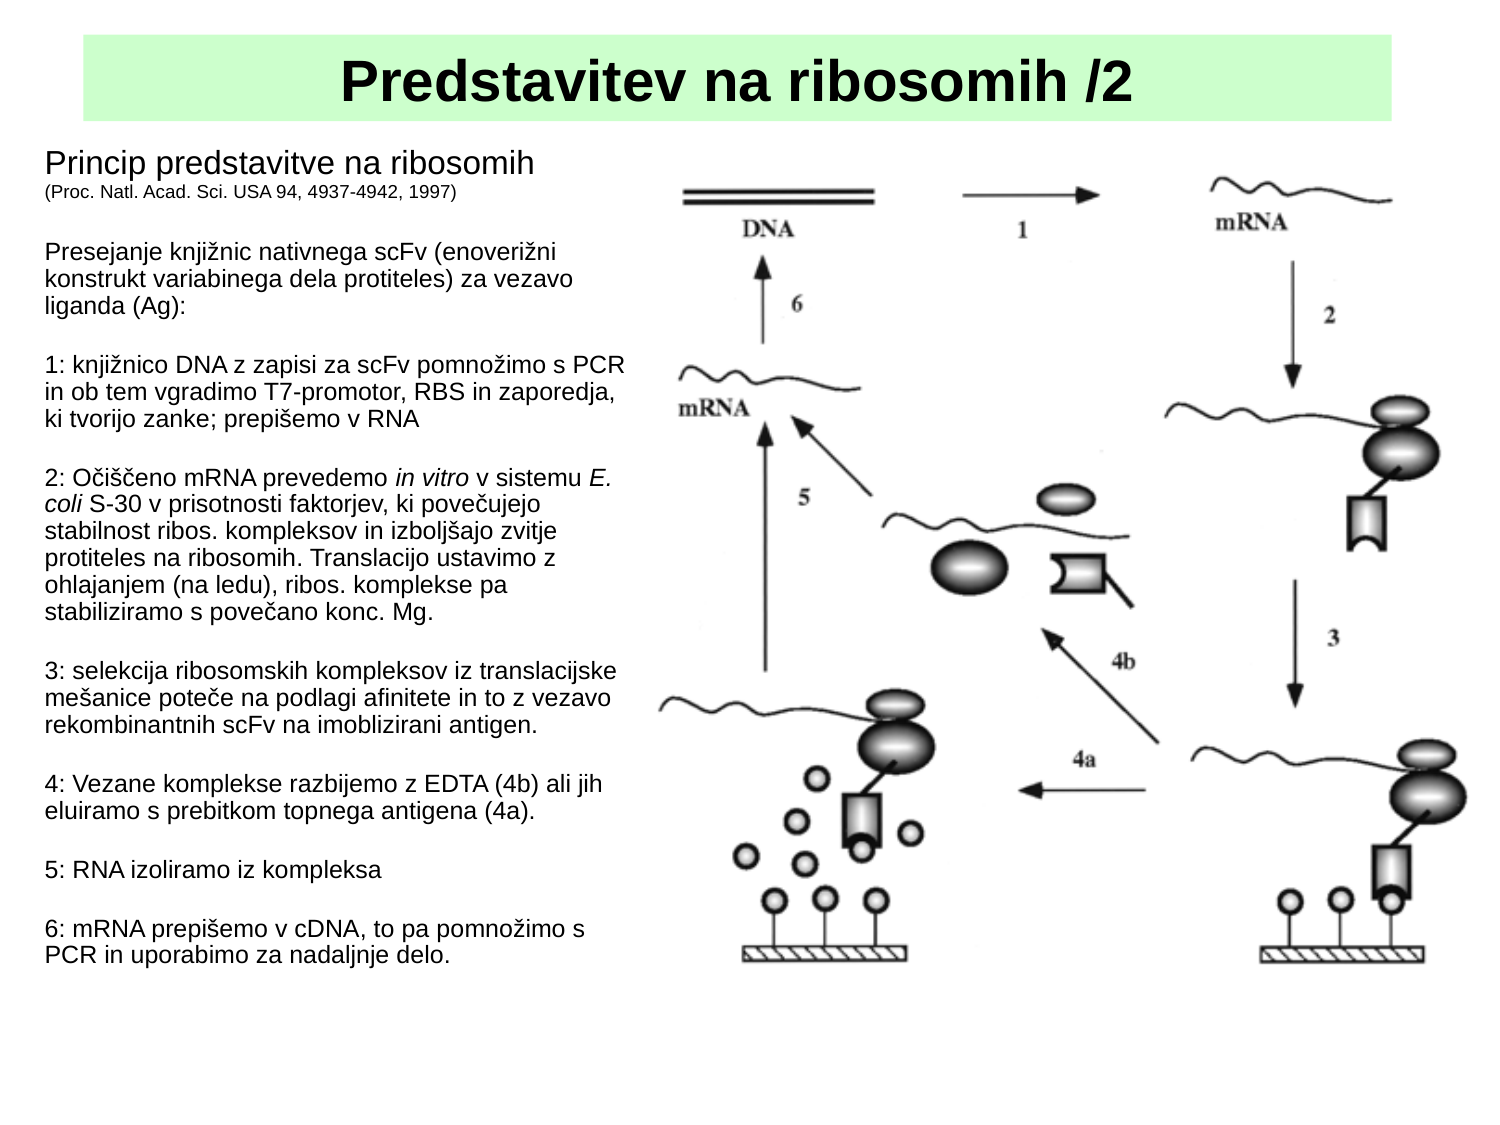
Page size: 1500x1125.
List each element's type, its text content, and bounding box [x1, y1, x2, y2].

picture [655, 172, 1471, 968]
title Predstavitev na ribosomih /2 [83, 34, 1392, 122]
list Princip predstavitve na ribosomih (Proc. Natl. Acad. Sci. USA 94, 4937-4942, 1997) Presejanje knjižnic nativnega scFv (enoverižni konstrukt variabinega dela protiteles) za vezavo liganda (Ag): 1: knjižnico DNA z zapisi za scFv pomnožimo s PCR in ob tem vgradimo T7-promotor, RBS in zaporedja, ki tvorijo zanke; prepišemo v RNA 2: Očiščeno mRNA prevedemo in vitro v sistemu E. coli S-30 v prisotnosti faktorjev, ki povečujejo stabilnost ribos. kompleksov in izboljšajo zvitje protiteles na ribosomih. Translacijo ustavimo z ohlajanjem (na ledu), ribos. komplekse pa stabiliziramo s povečano konc. Mg. 3: selekcija ribosomskih kompleksov iz translacijske mešanice poteče na podlagi afinitete in to z vezavo rekombinantnih scFv na imoblizirani antigen. 4: Vezane komplekse razbijemo z EDTA (4b) ali jih eluiramo s prebitkom topnega antigena (4a). 5: RNA izoliramo iz kompleksa 6: mRNA prepišemo v cDNA, to pa pomnožimo s PCR in uporabimo za nadaljnje delo. [29, 138, 644, 1082]
